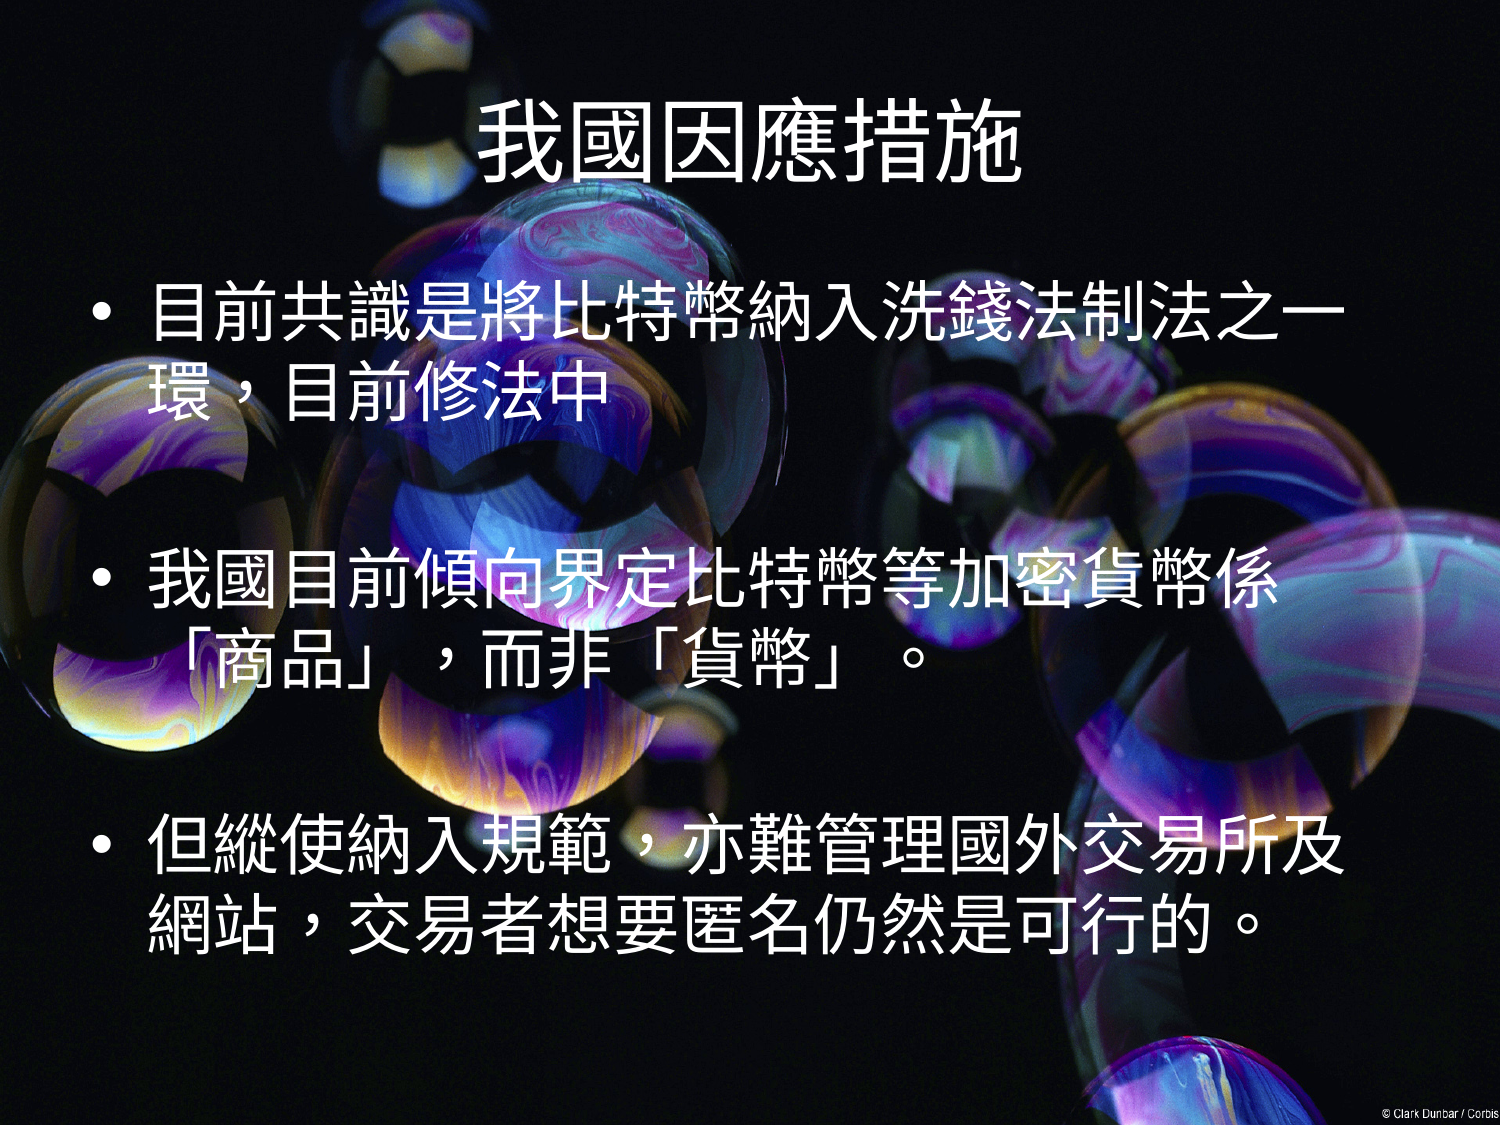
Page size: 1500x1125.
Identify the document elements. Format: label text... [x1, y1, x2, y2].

picture [0, 0, 1500, 1125]
list 目前共識是將比特幣納入洗錢法制法之一環，目前修法中 我國目前傾向界定比特幣等加密貨幣係「商品」，而非「貨幣」。 但縱使納入規範，亦難管理國外交易所及網站，交易者想要匿名仍然是可行的。 [75, 262, 1425, 1005]
title 我國因應措施 [75, 45, 1425, 233]
